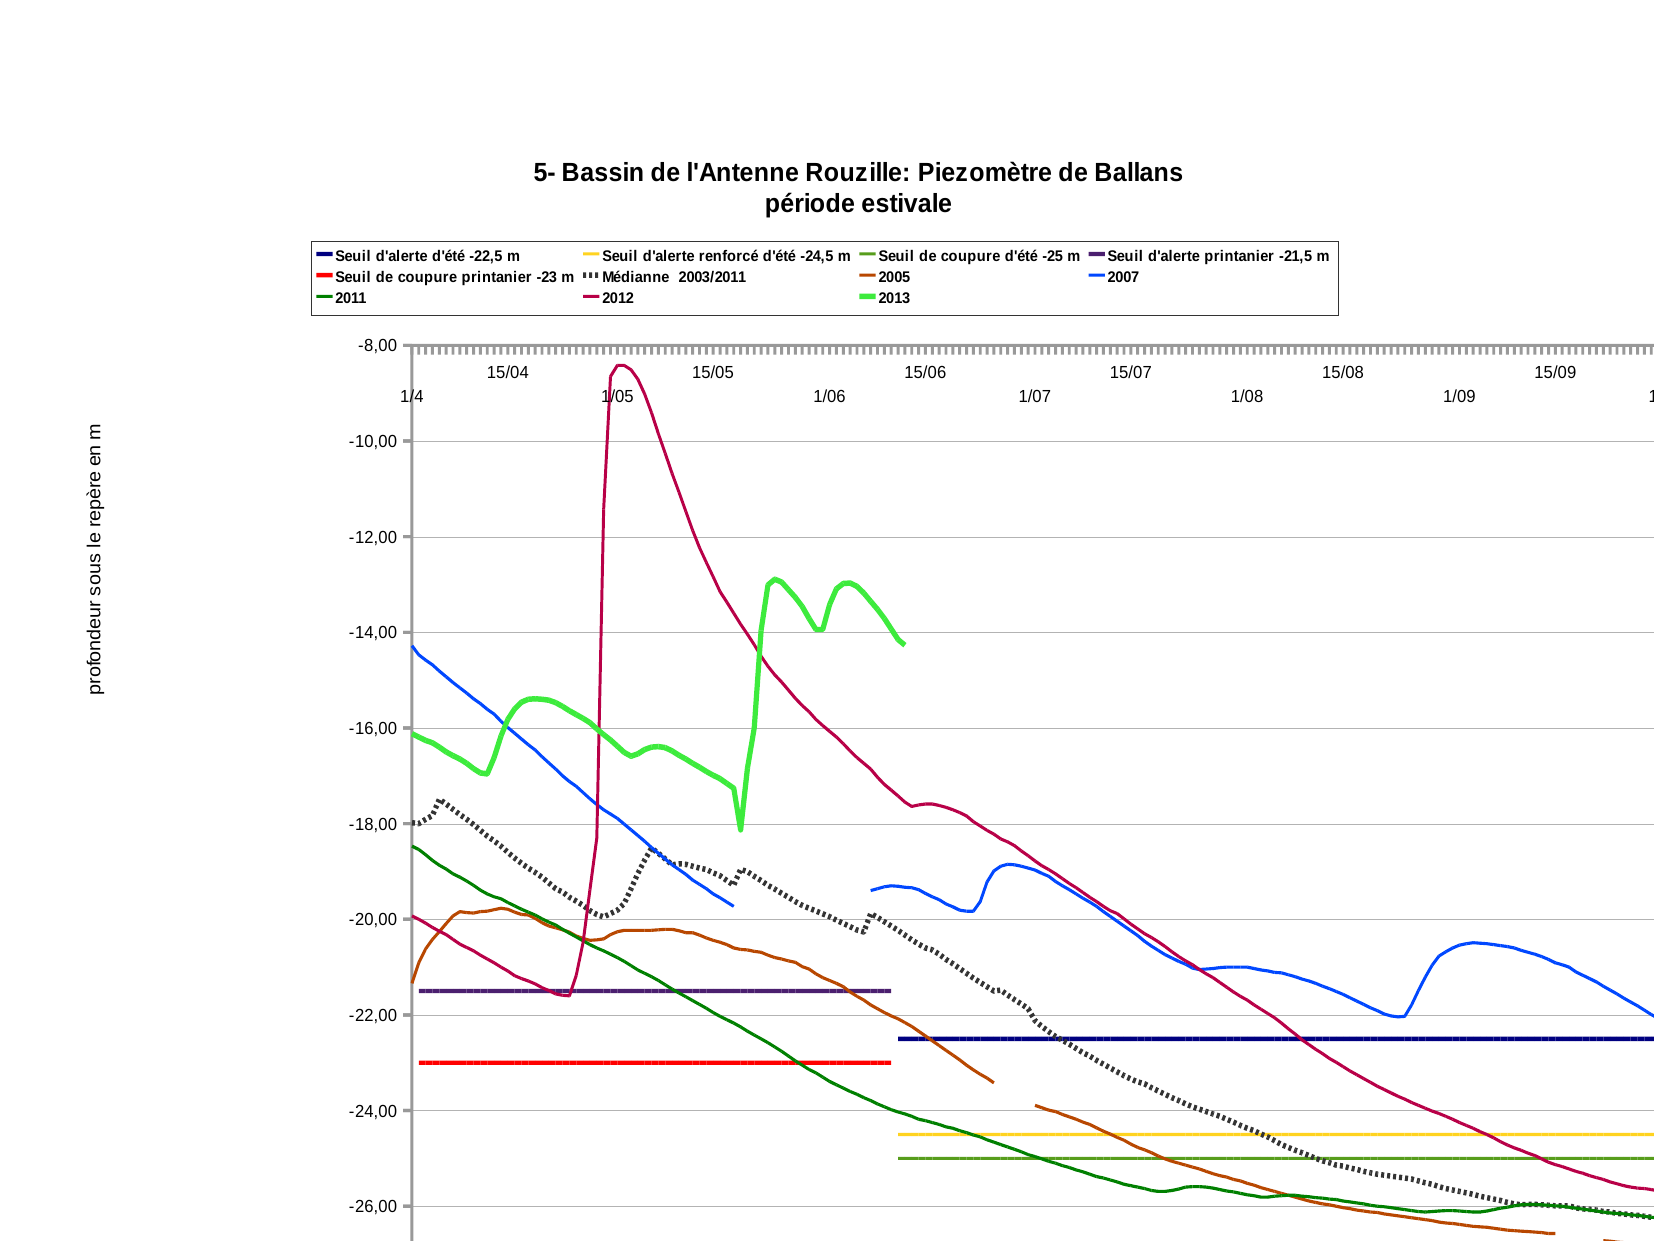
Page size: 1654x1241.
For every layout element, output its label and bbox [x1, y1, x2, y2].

chart [56, 116, 1654, 1241]
